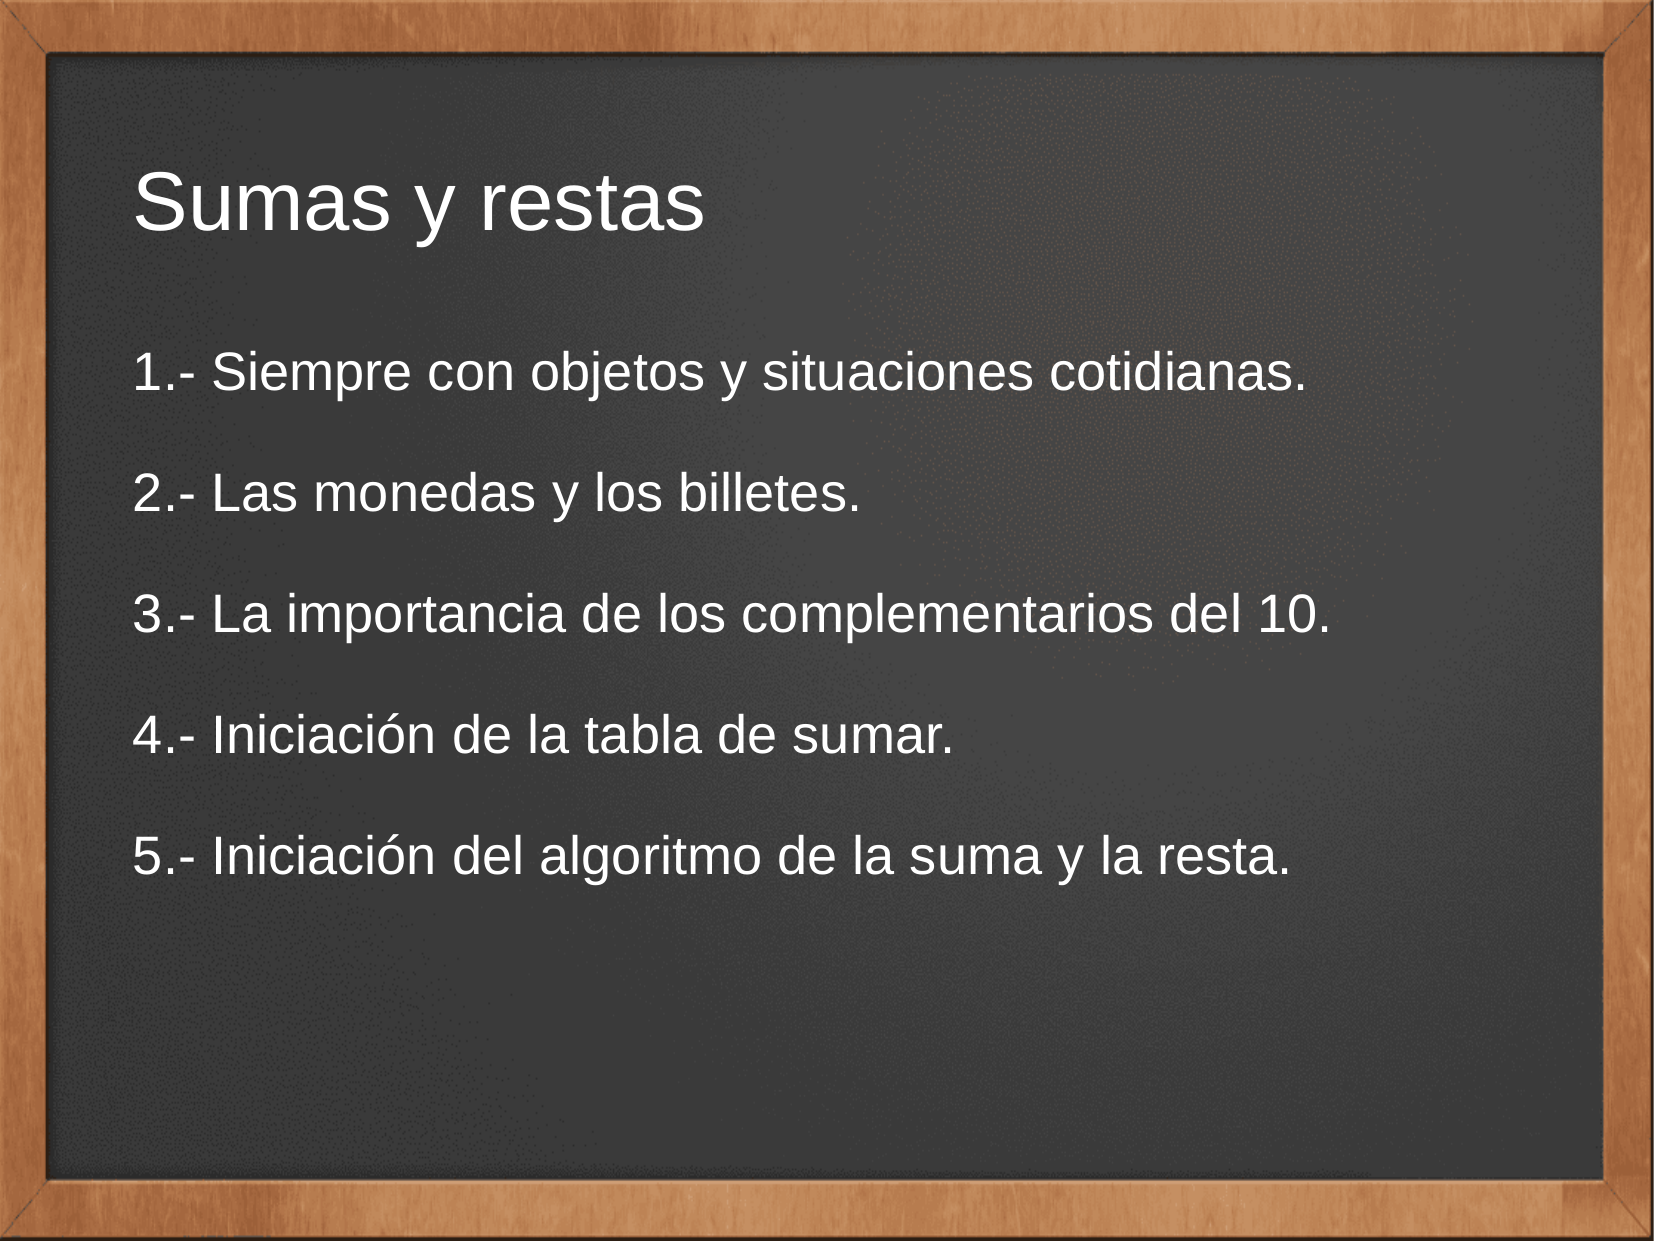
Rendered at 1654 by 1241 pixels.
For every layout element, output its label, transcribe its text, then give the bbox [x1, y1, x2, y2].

text_box Sumas y restas 1.- Siempre con objetos y situaciones cotidianas. 2.- Las monedas y los billetes. 3.- La importancia de los complementarios del 10. 4.- Iniciación de la tabla de sumar. 5.- Iniciación del algoritmo de la suma y la resta. [118, 147, 1447, 1173]
picture [0, 0, 1654, 1241]
